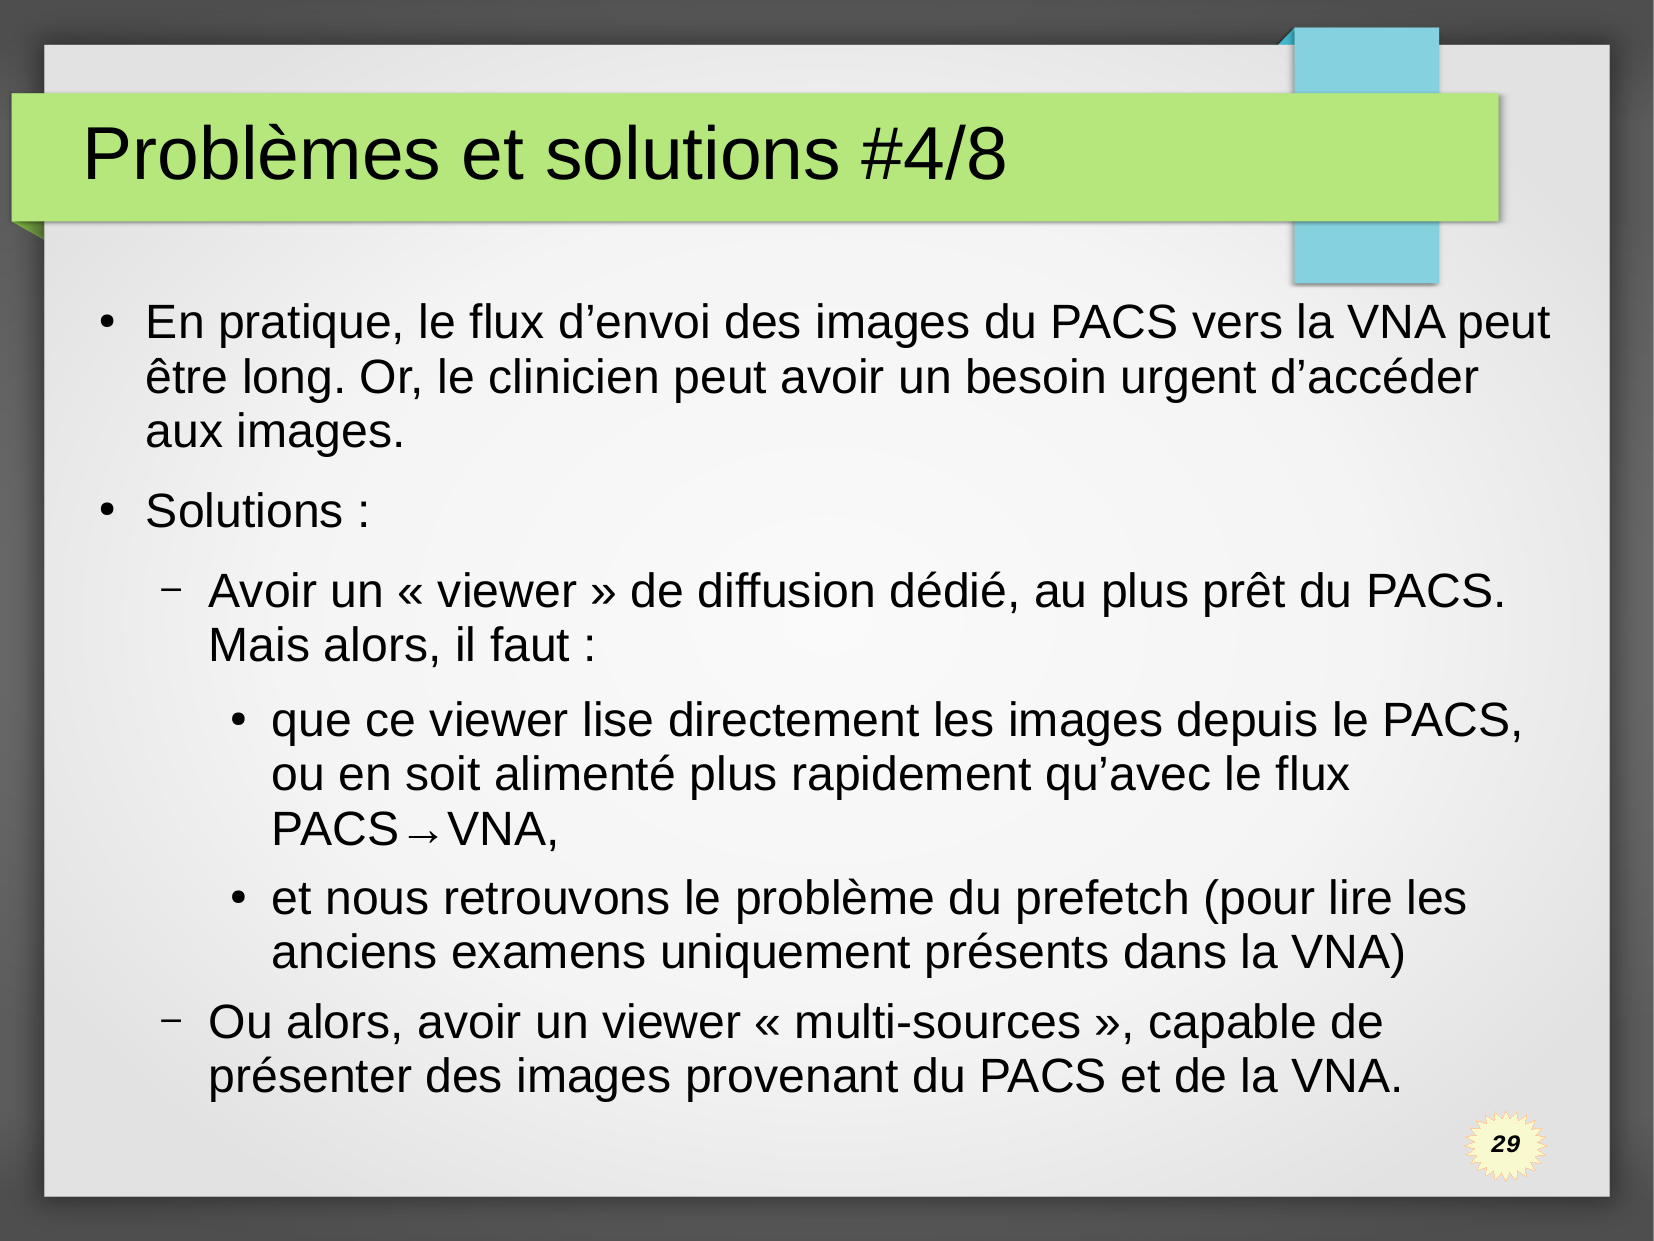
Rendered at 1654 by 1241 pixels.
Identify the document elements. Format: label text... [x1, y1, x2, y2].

title Problèmes et solutions #4/8 [82, 94, 1264, 213]
picture [0, 0, 1654, 1241]
list En pratique, le flux d’envoi des images du PACS vers la VNA peut être long. Or, le clinicien peut avoir un besoin urgent d’accéder aux images. Solutions : Avoir un « viewer » de diffusion dédié, au plus prêt du PACS. Mais alors, il faut : que ce viewer lise directement les images depuis le PACS, ou en soit alimenté plus rapidement qu’avec le flux PACS→VNA, et nous retrouvons le problème du prefetch (pour lire les anciens examens uniquement présents dans la VNA) Ou alors, avoir un viewer « multi-sources », capable de présenter des images provenant du PACS et de la VNA. [82, 295, 1571, 1111]
